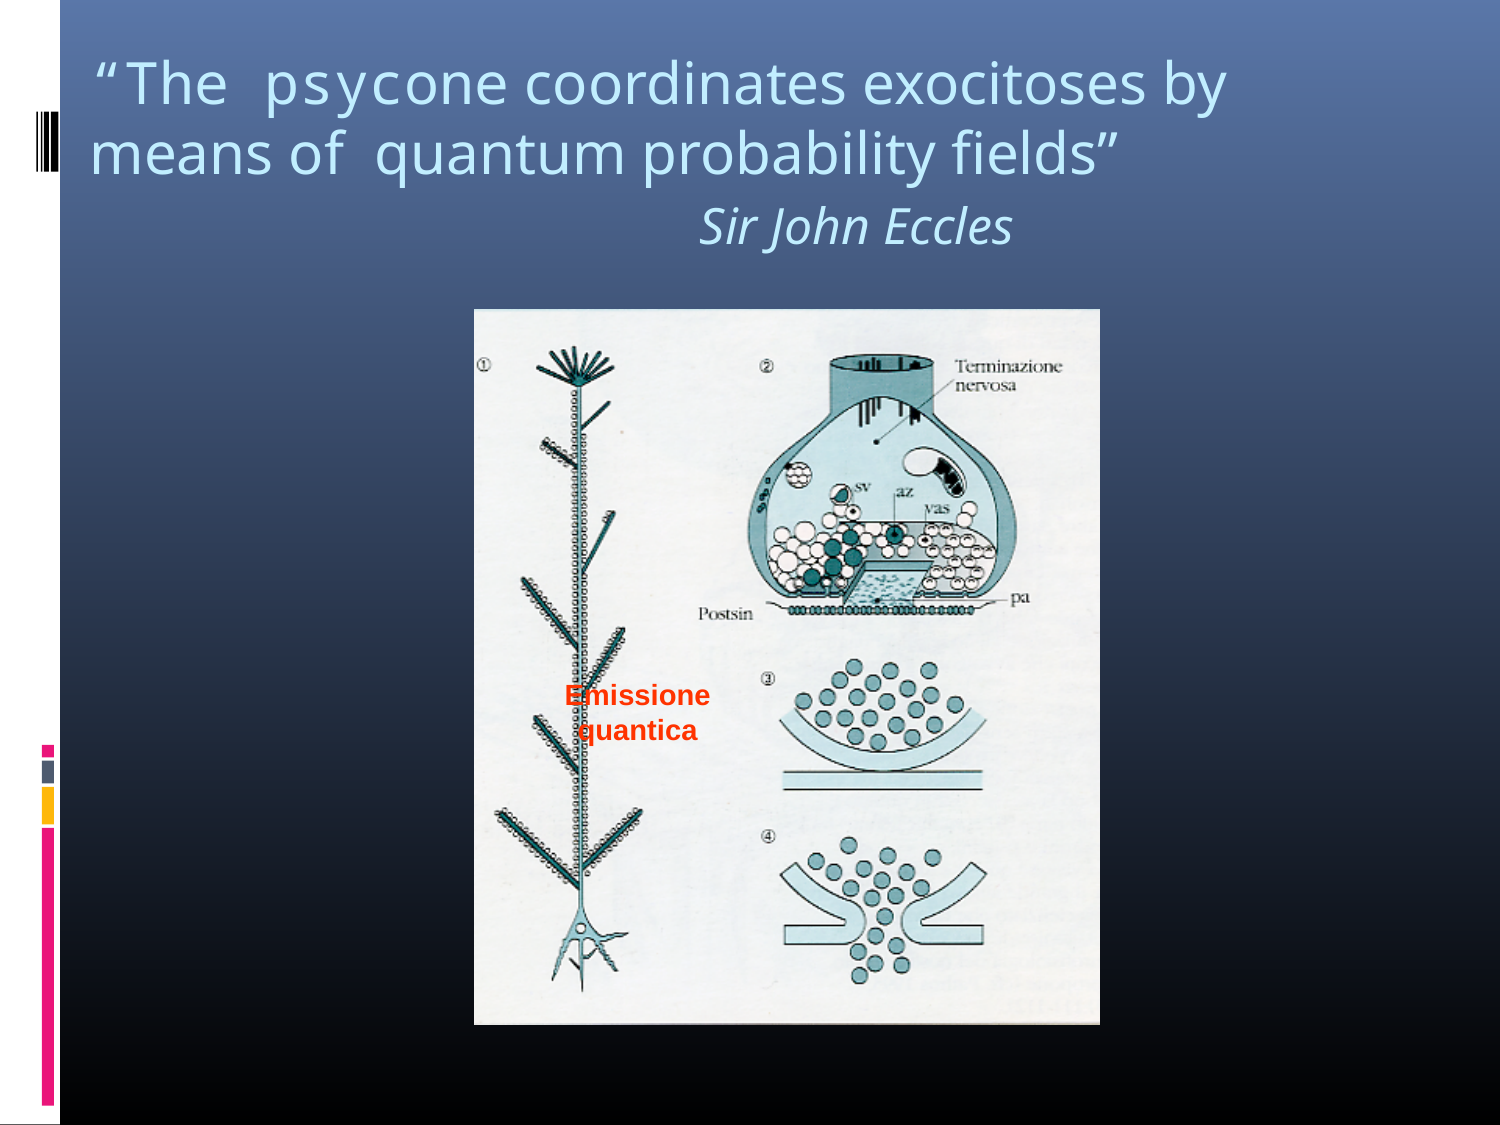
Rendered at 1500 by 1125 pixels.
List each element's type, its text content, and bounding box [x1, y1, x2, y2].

picture [474, 309, 1100, 1025]
text_box Emissione quantica [513, 668, 762, 755]
text_box “The psycone coordinates exocitoses by means of quantum probability fields” Sir John Eccles [75, 38, 1426, 266]
